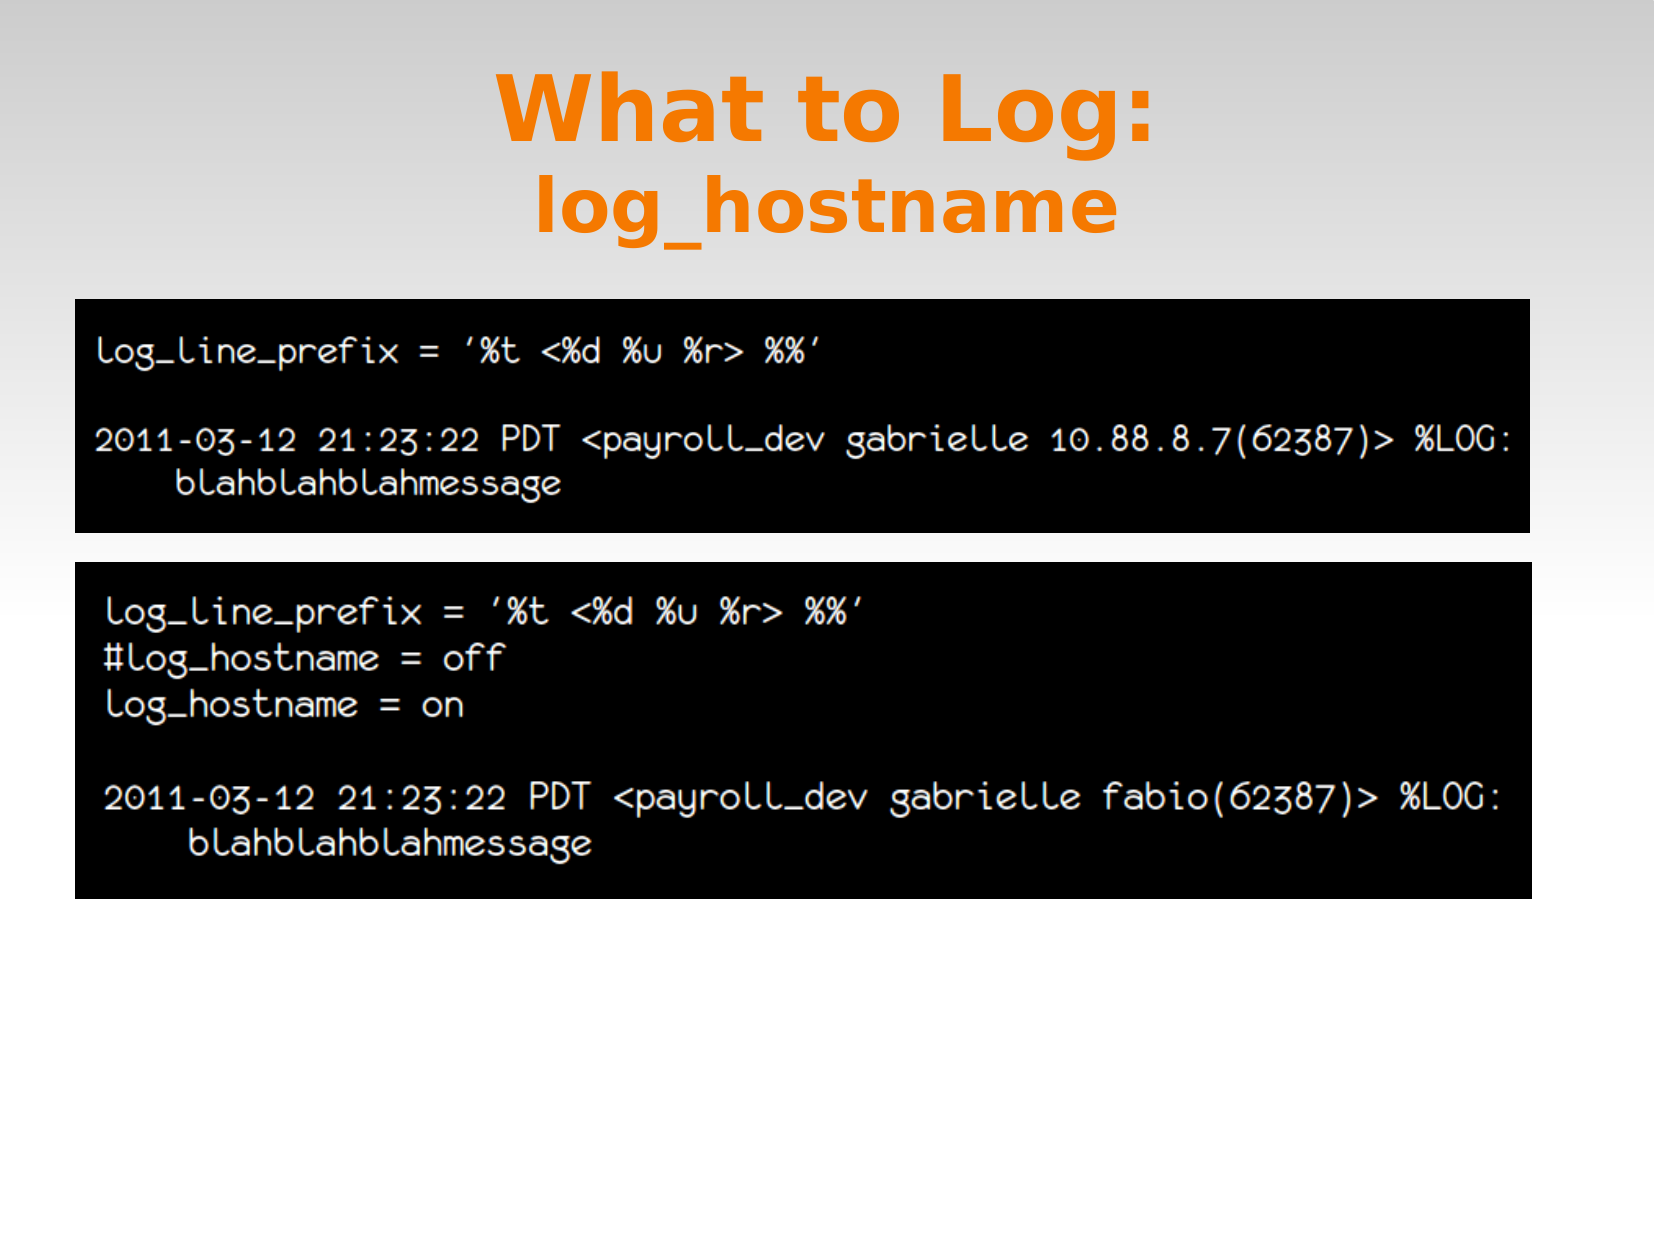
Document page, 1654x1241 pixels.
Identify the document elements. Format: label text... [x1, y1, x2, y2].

picture [75, 299, 1530, 533]
title What to Log: log_hostname [82, 49, 1571, 257]
picture [75, 562, 1532, 899]
